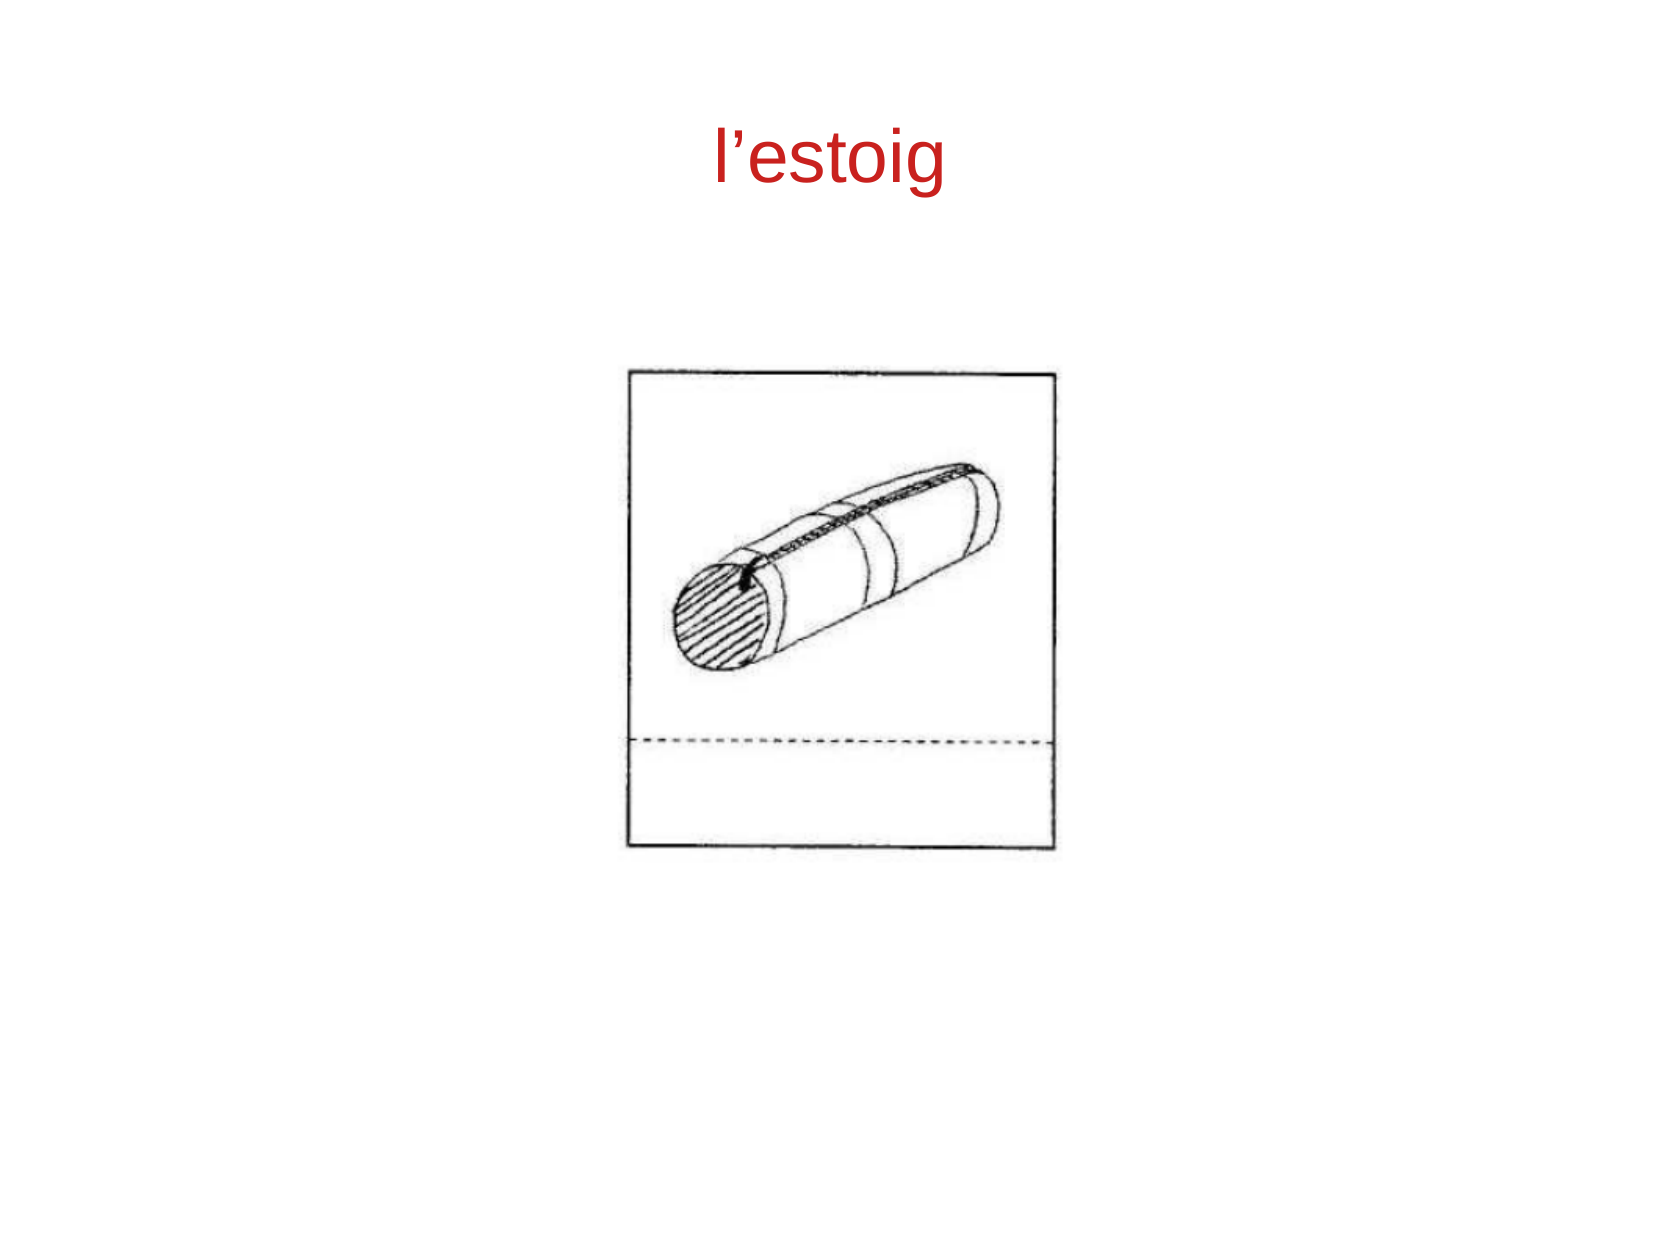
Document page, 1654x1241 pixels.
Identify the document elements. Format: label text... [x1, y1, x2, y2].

text_box l’estoig [289, 49, 1371, 257]
picture [598, 353, 1077, 897]
